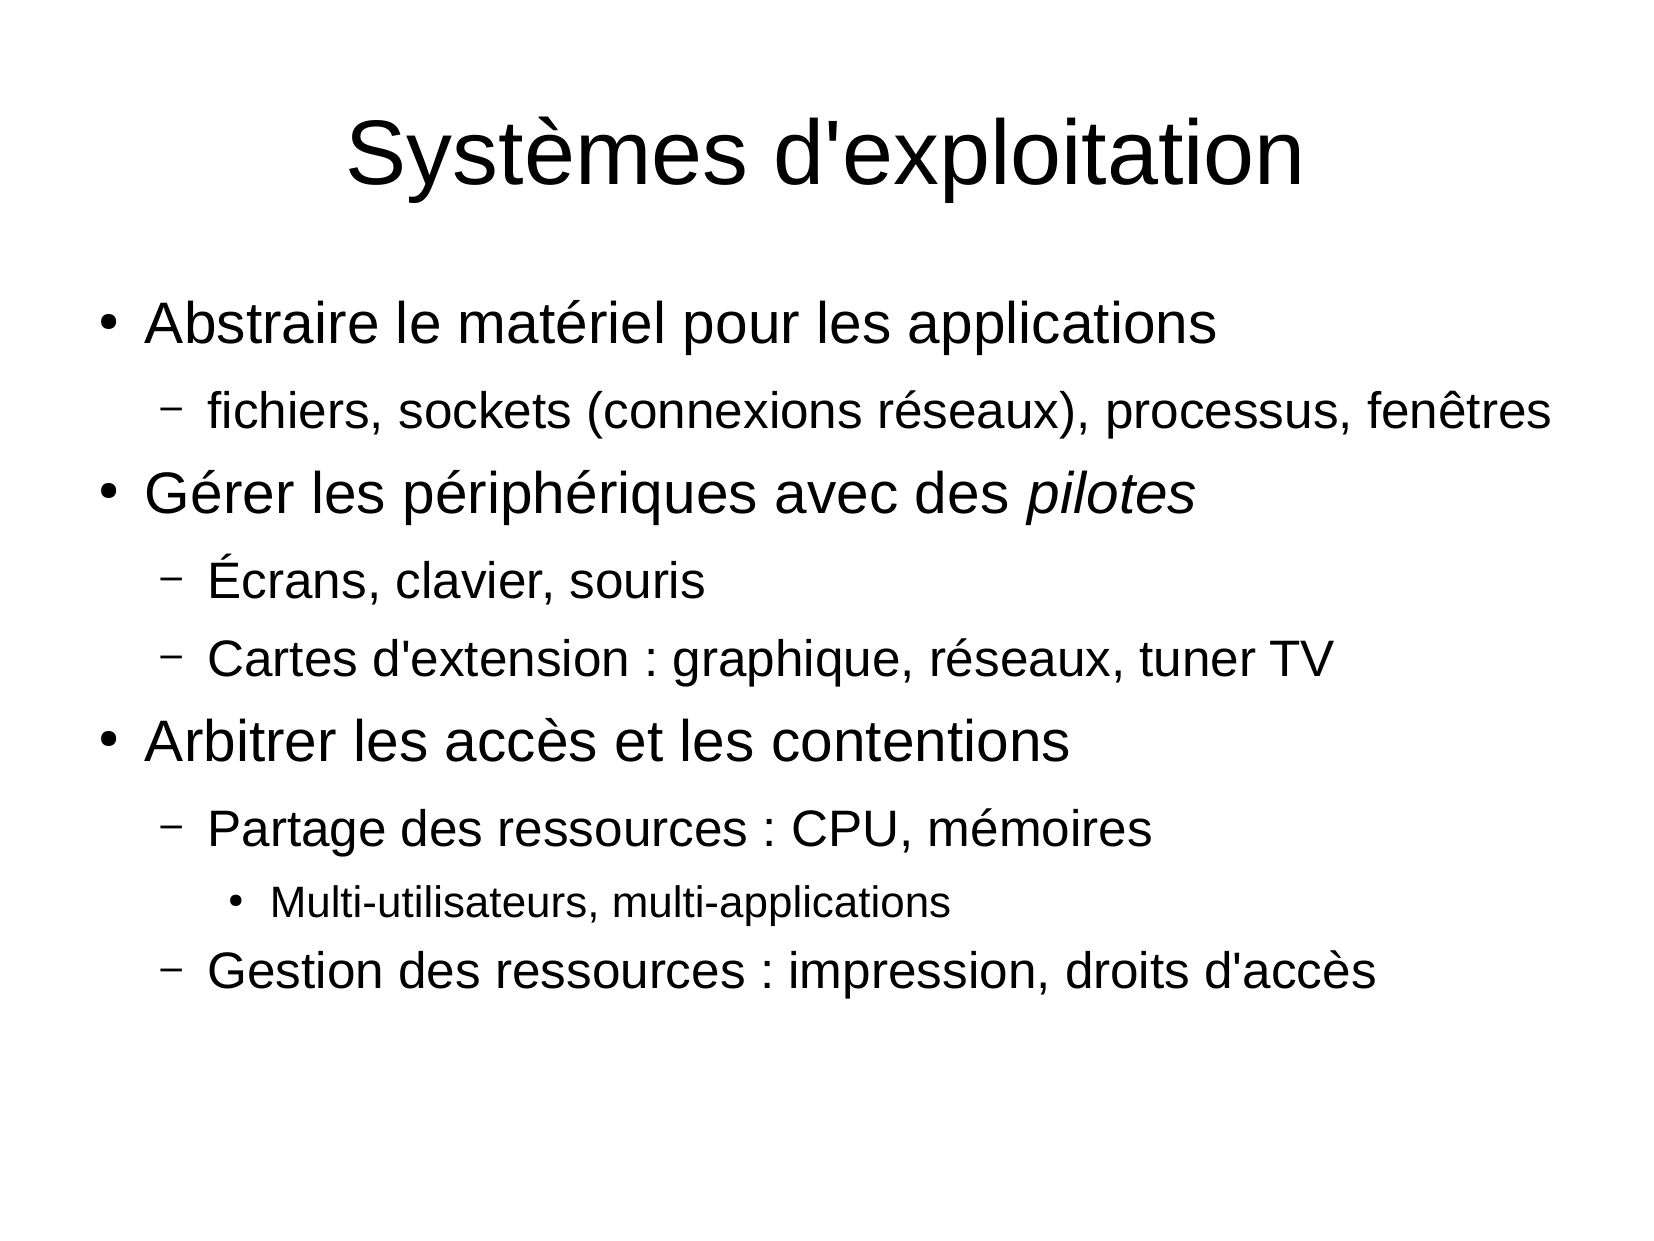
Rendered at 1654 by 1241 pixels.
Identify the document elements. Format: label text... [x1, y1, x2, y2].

title Systèmes d'exploitation [82, 49, 1571, 257]
list Abstraire le matériel pour les applications fichiers, sockets (connexions réseaux), processus, fenêtres Gérer les périphériques avec des pilotes Écrans, clavier, souris Cartes d'extension : graphique, réseaux, tuner TV Arbitrer les accès et les contentions Partage des ressources : CPU, mémoires Multi-utilisateurs, multi-applications Gestion des ressources : impression, droits d'accès [82, 290, 1571, 1010]
